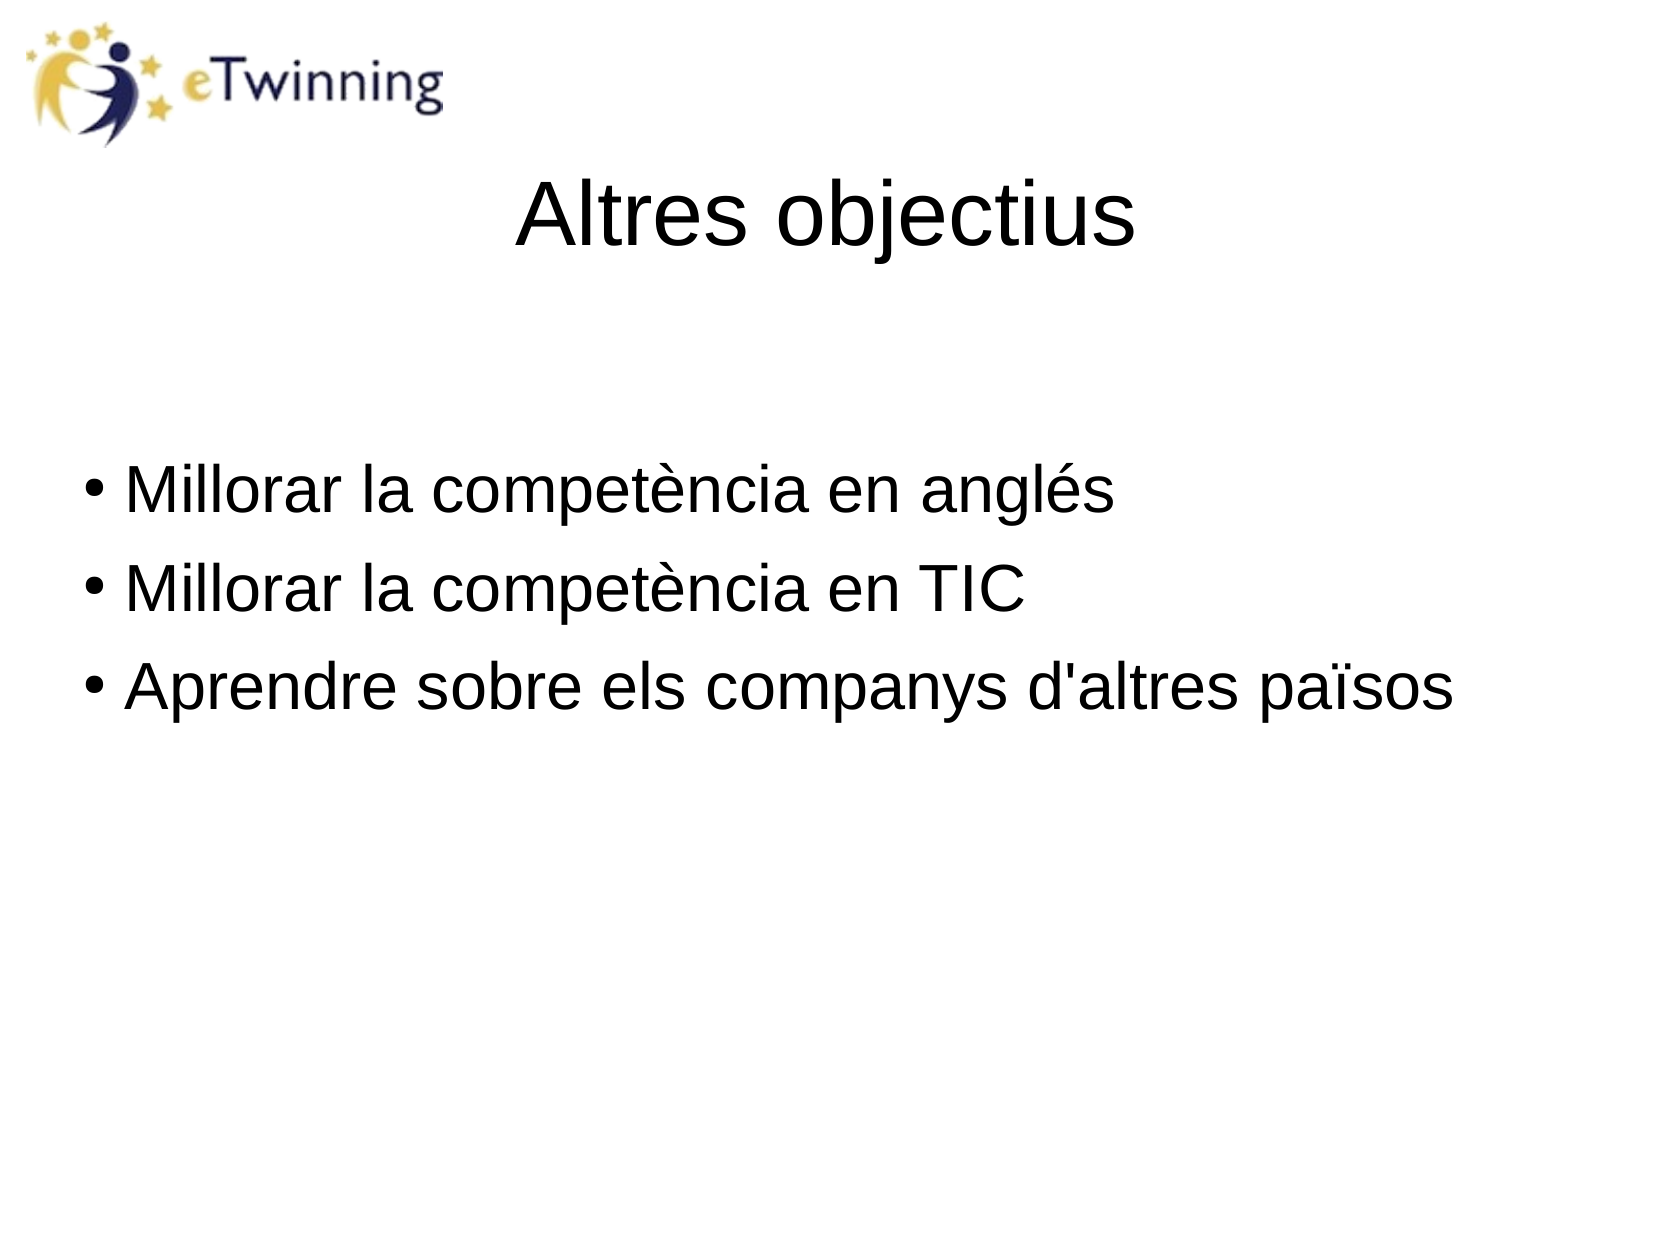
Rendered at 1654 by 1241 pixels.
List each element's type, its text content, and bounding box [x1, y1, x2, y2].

subtitle Millorar la competència en anglés Millorar la competència en TIC Aprendre sobre els companys d'altres països [82, 290, 1571, 886]
title Altres objectius [82, 129, 1571, 290]
picture [26, 20, 443, 148]
